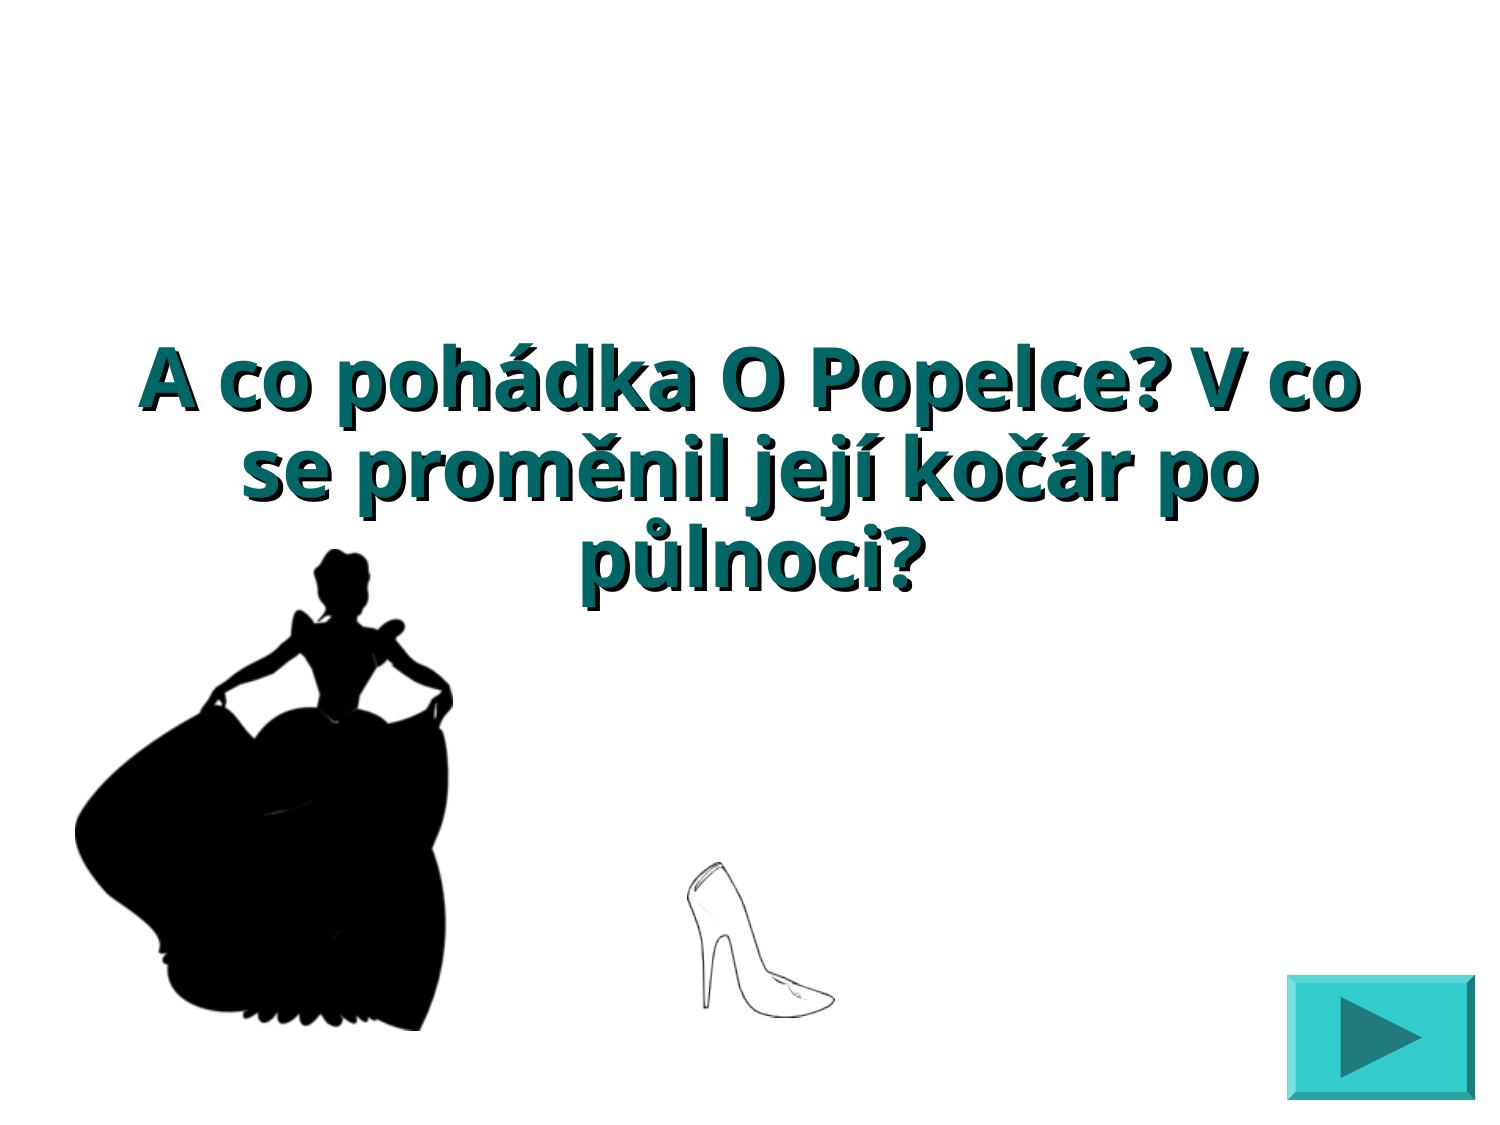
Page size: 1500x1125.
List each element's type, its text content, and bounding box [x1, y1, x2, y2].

picture [75, 549, 453, 1031]
text_box [1288, 974, 1476, 1101]
picture [687, 862, 835, 1018]
title A co pohádka O Popelce? V co se proměnil její kočár po půlnoci? [112, 174, 1388, 613]
